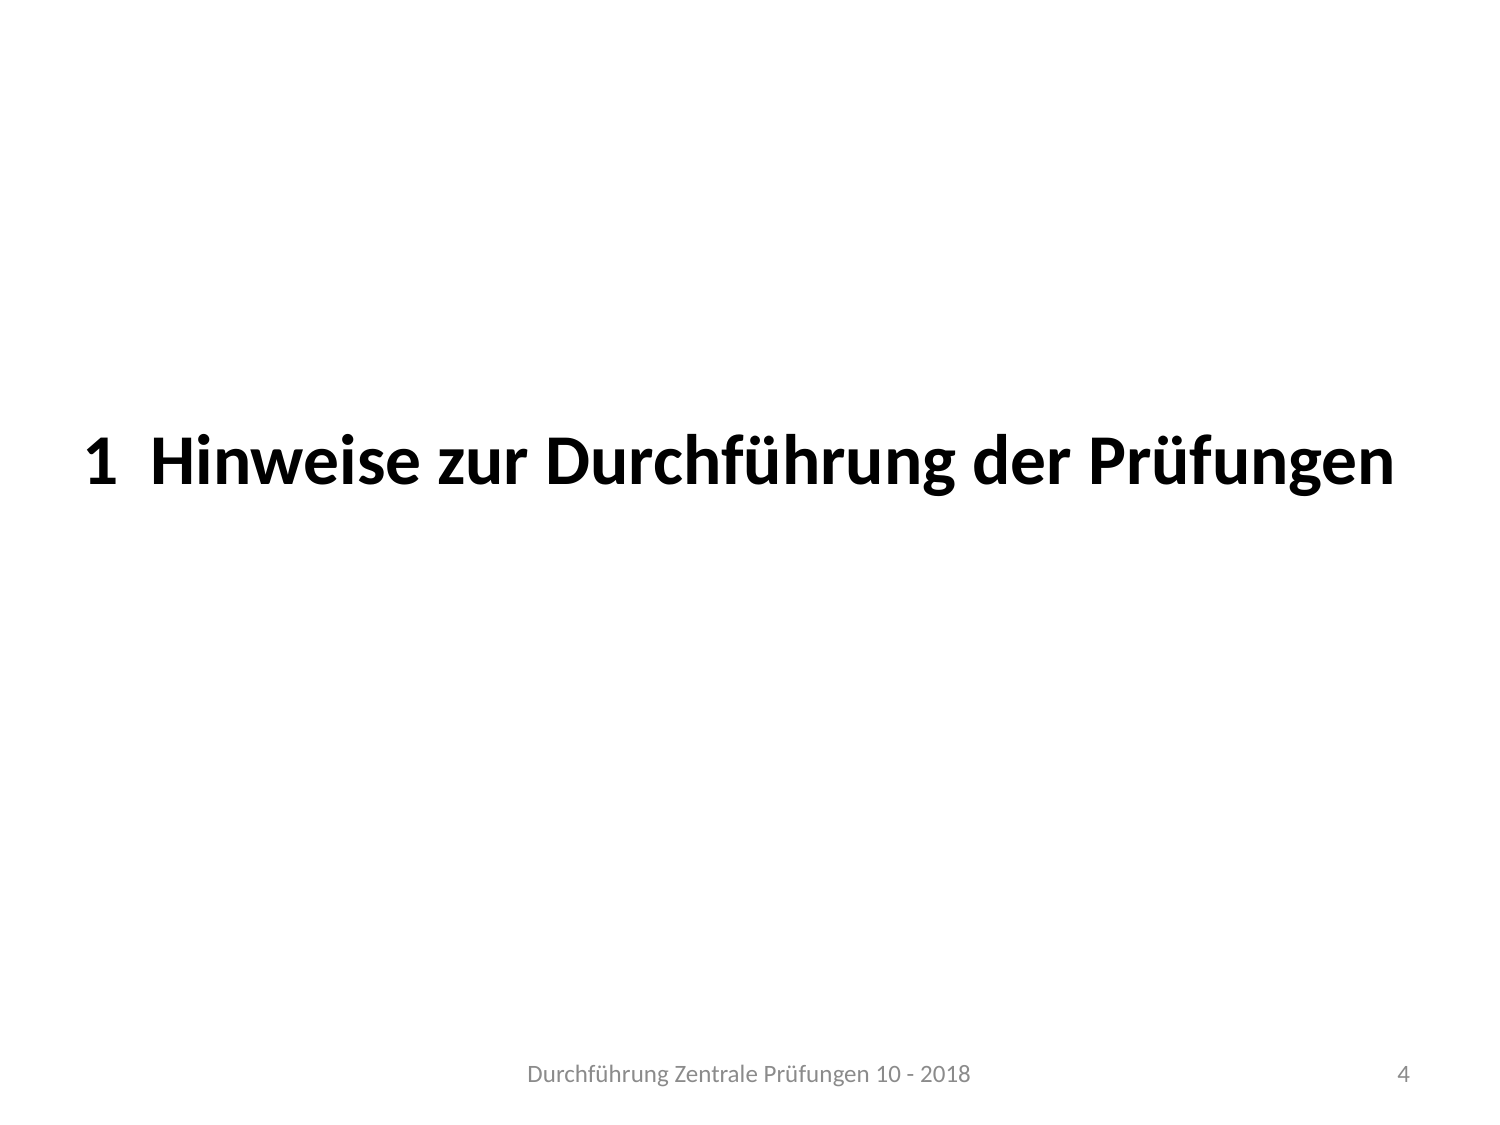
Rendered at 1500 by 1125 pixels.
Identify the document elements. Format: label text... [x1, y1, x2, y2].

slide_number <Foliennummer> [1074, 1042, 1425, 1103]
footer Durchführung Zentrale Prüfungen 10 - 2018 [512, 1042, 988, 1103]
title 1 Hinweise zur Durchführung der Prüfungen [64, 361, 1415, 550]
